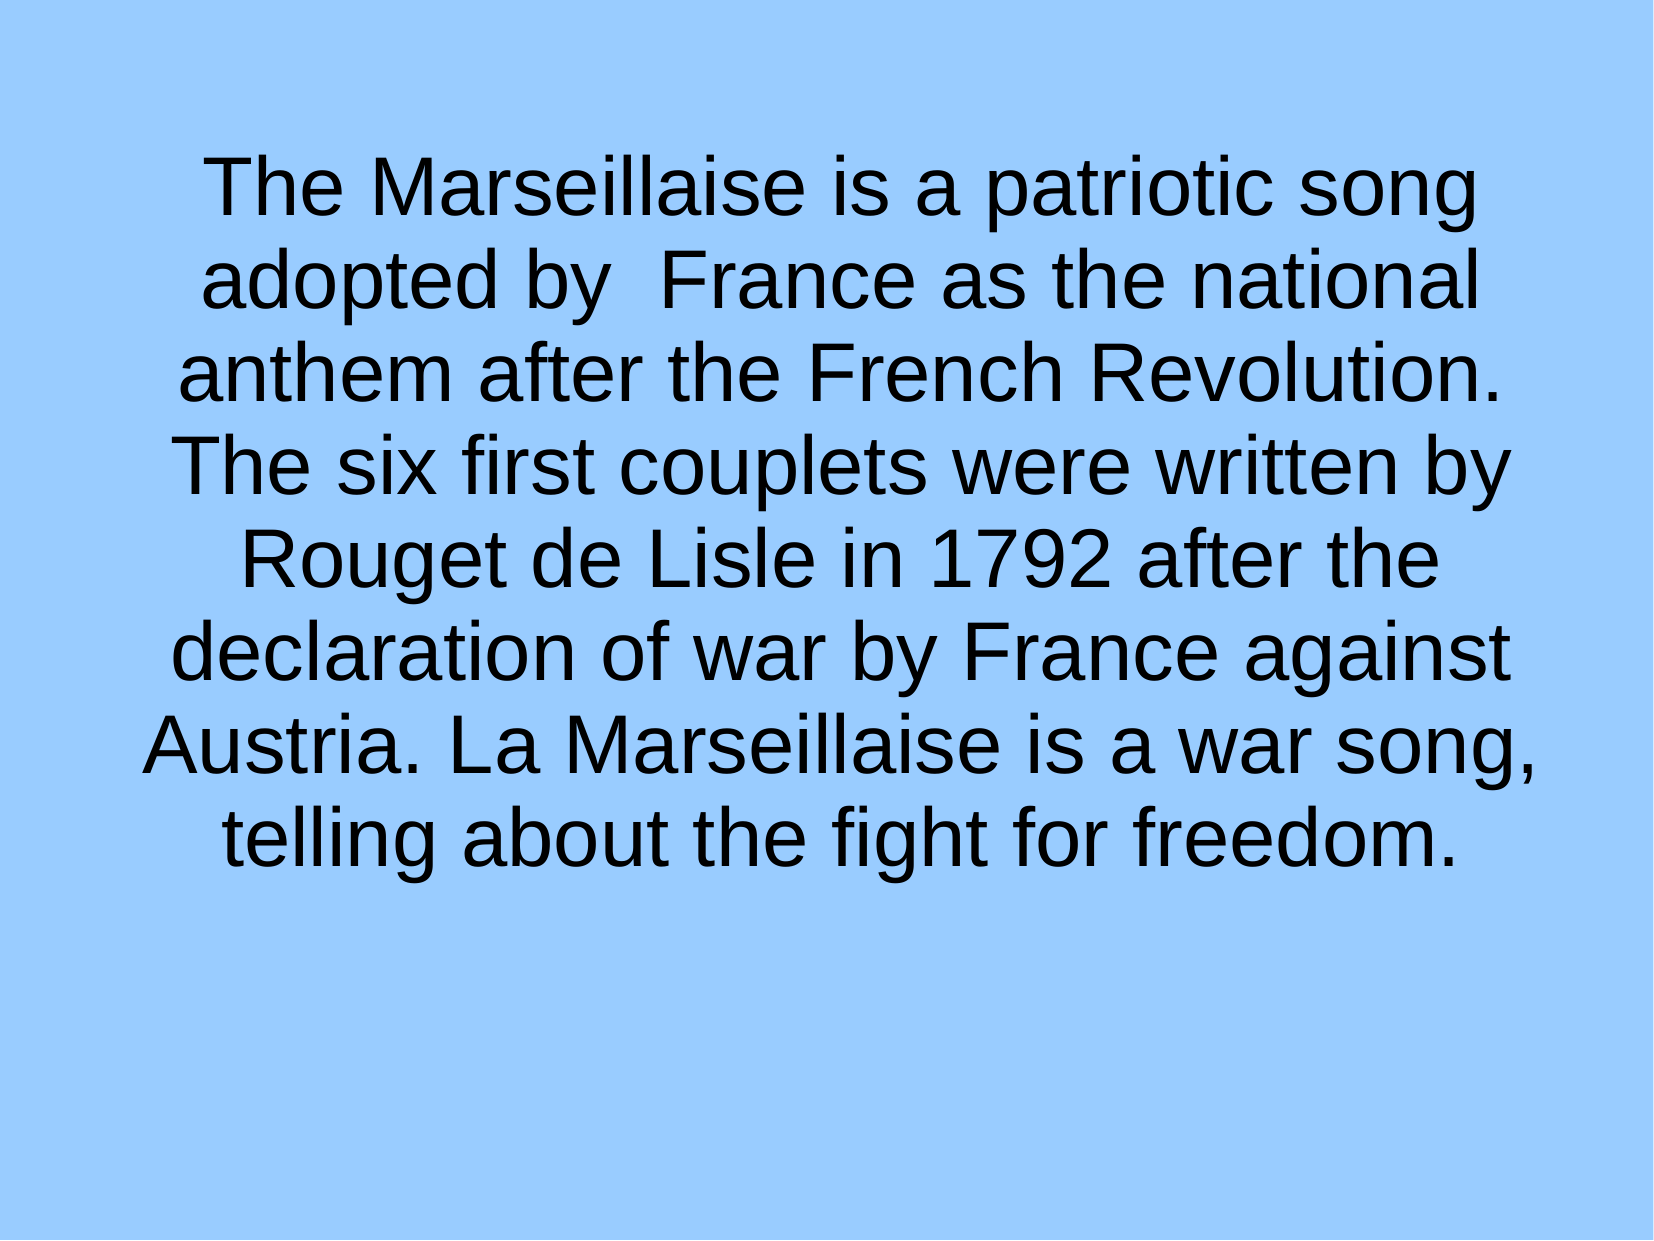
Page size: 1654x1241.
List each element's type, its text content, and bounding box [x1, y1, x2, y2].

text_box The Marseillaise is a patriotic song adopted by France as the national anthem after the French Revolution. The six first couplets were written by Rouget de Lisle in 1792 after the declaration of war by France against Austria. La Marseillaise is a war song, telling about the fight for freedom. [59, 132, 1625, 1211]
